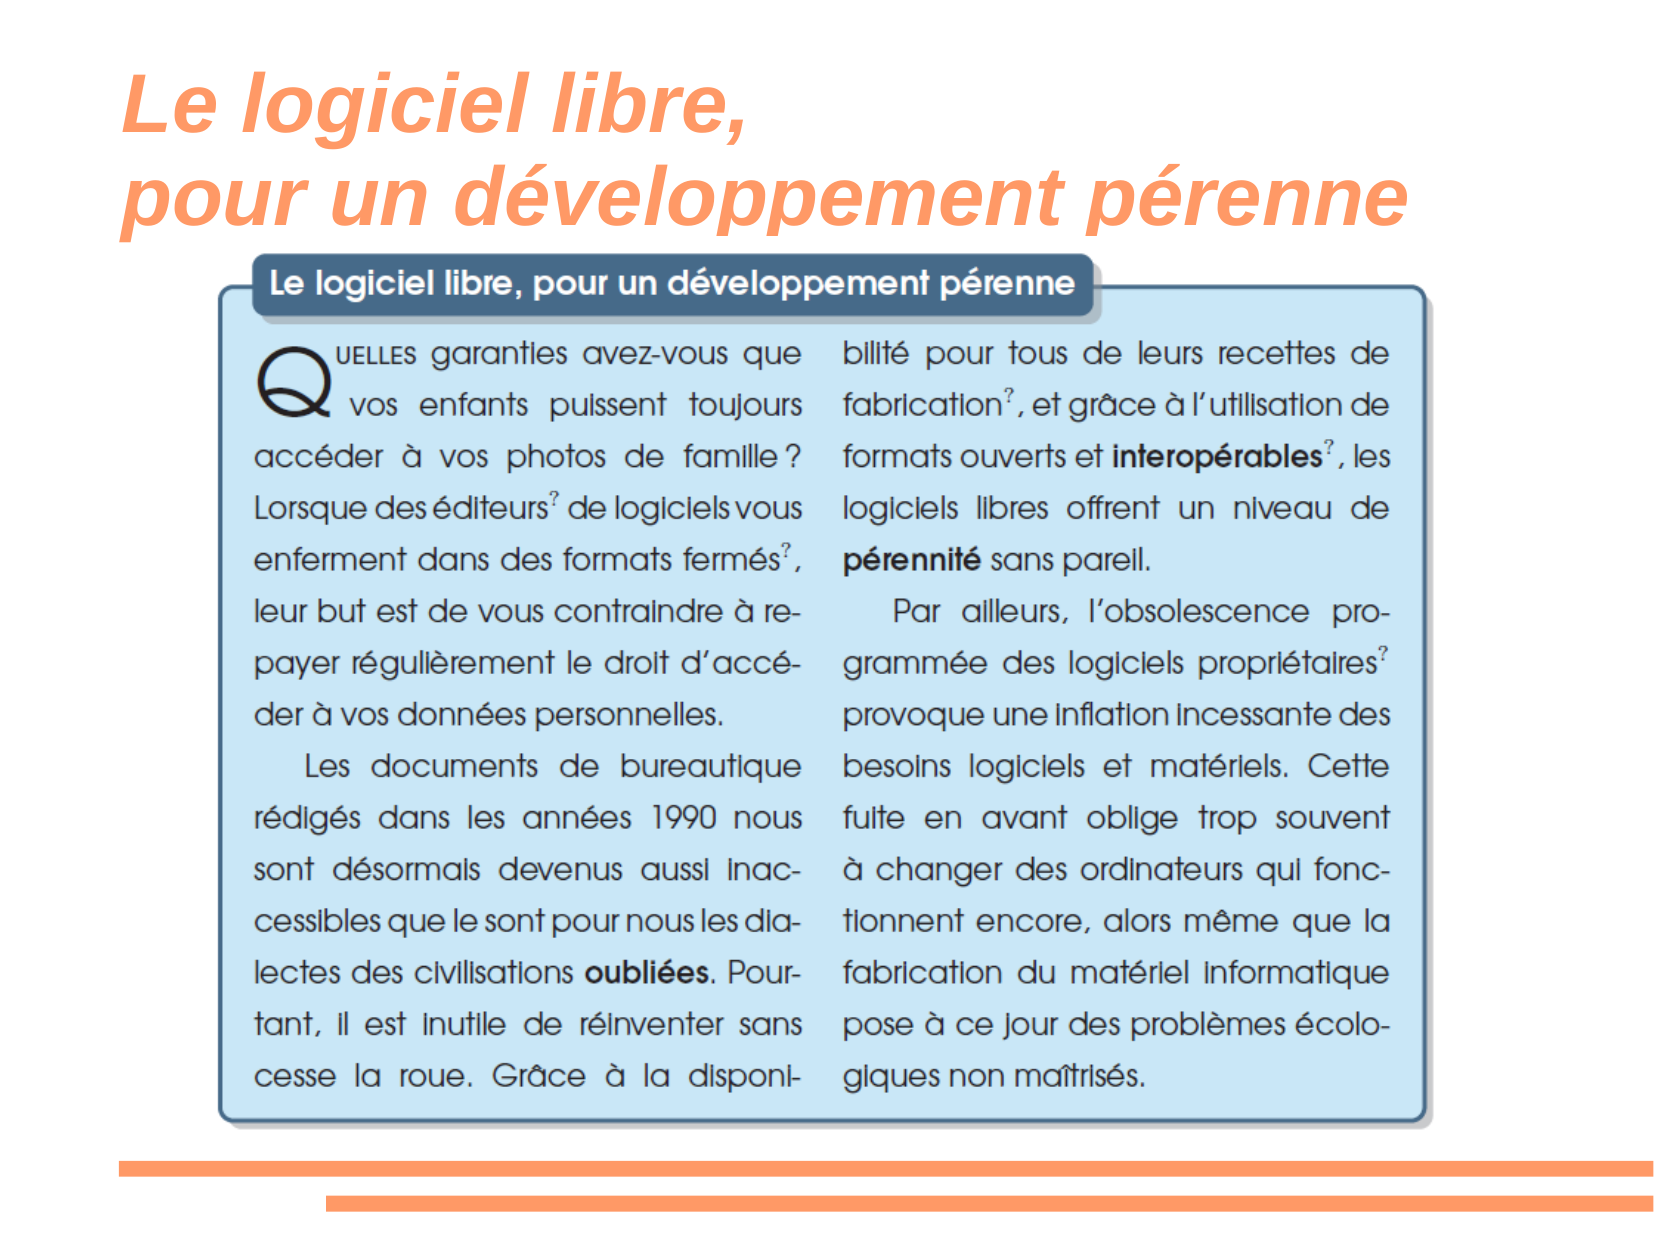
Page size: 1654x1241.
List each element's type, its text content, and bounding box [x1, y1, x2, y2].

picture [202, 236, 1447, 1140]
title Le logiciel libre, pour un développement pérenne [121, 46, 1534, 254]
